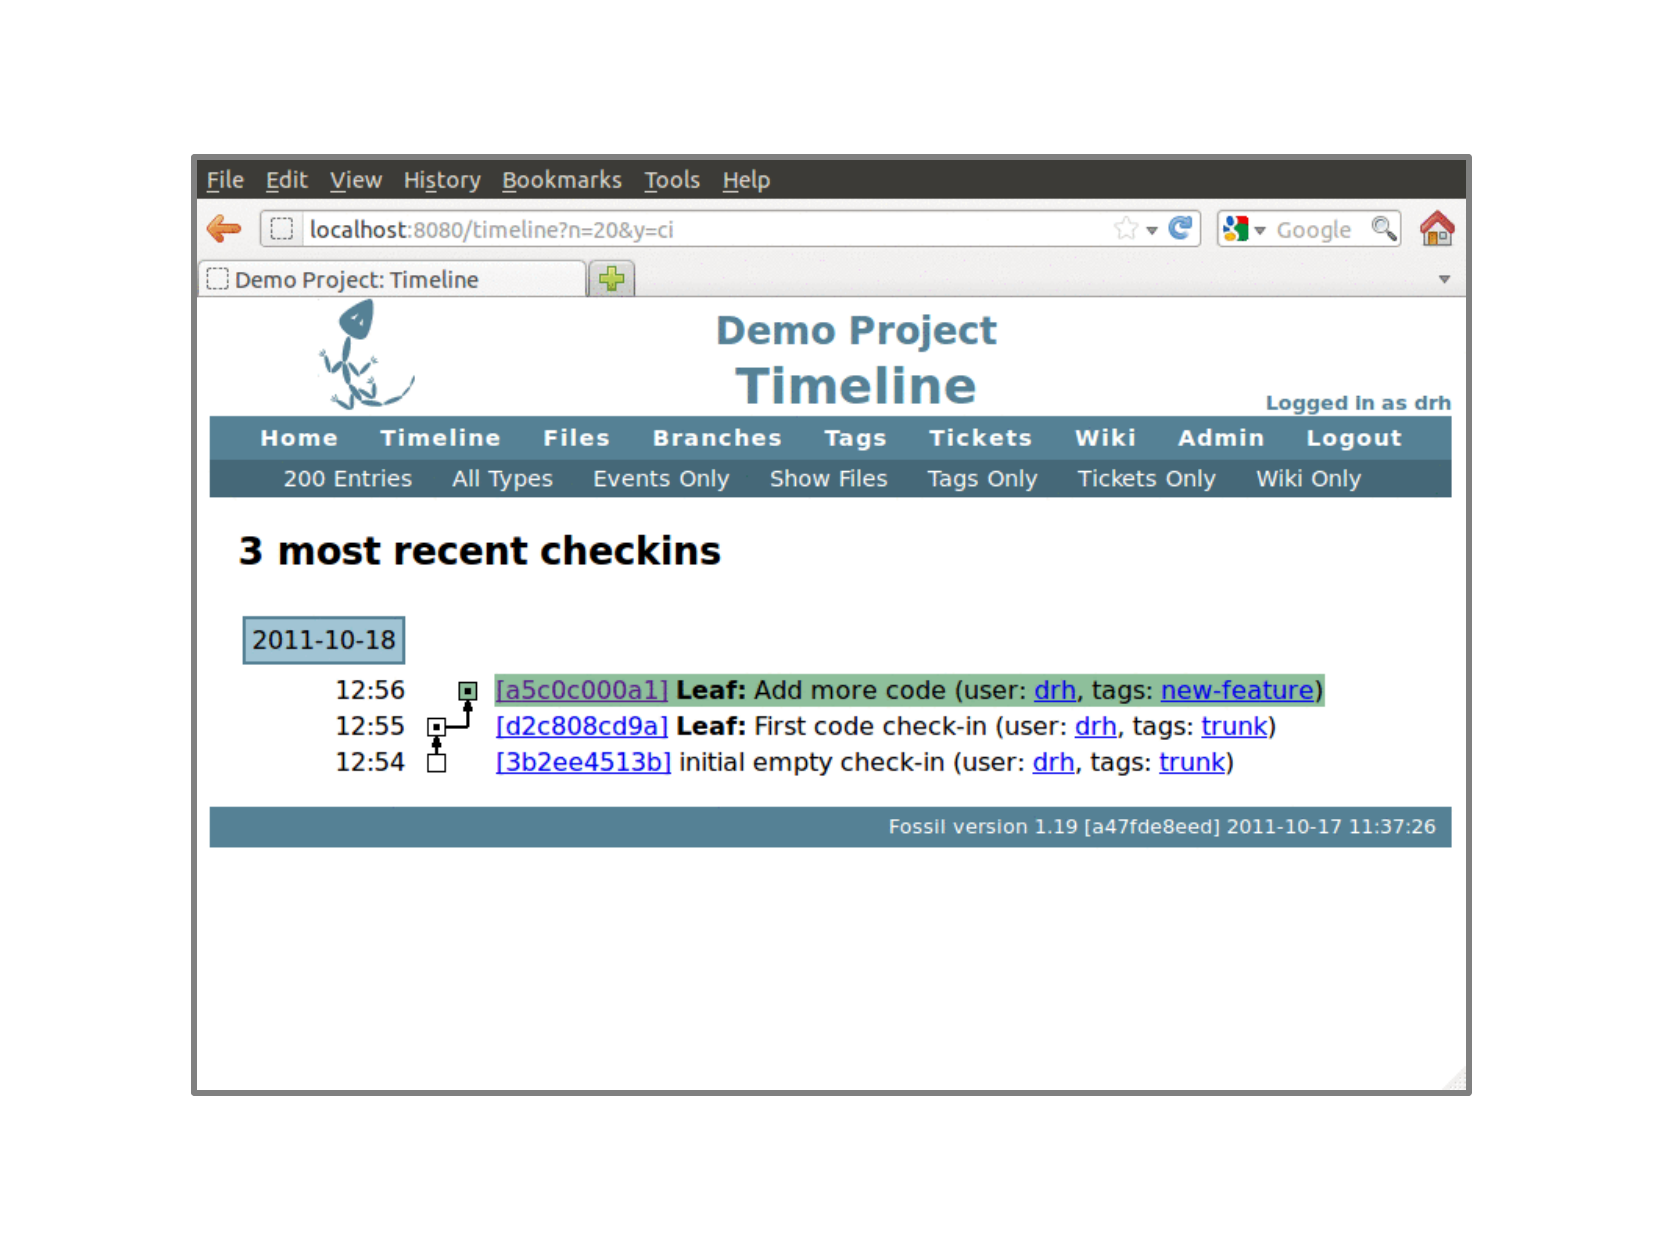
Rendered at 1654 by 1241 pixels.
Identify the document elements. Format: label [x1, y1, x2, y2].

picture [196, 160, 1466, 1090]
